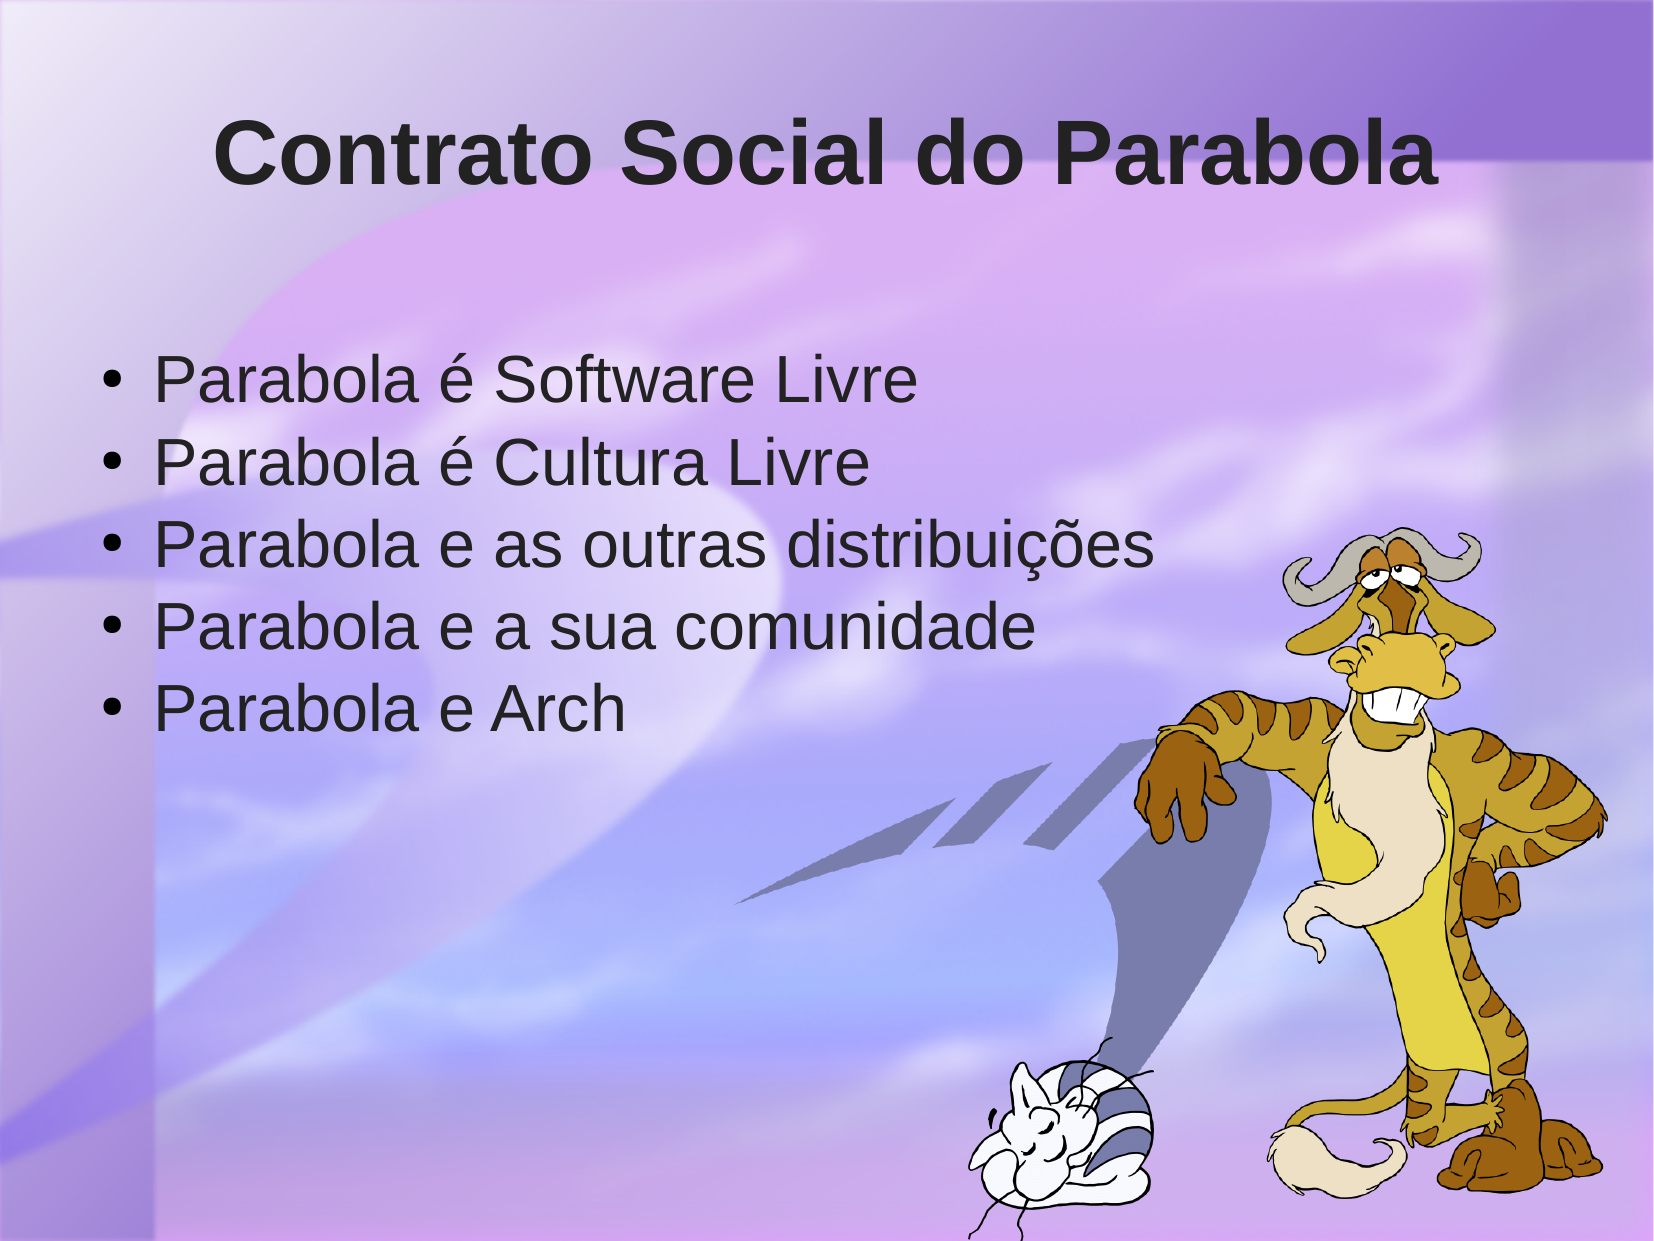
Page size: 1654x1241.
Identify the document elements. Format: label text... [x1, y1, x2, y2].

list Parabola é Software Livre Parabola é Cultura Livre Parabola e as outras distribuições Parabola e a sua comunidade Parabola e Arch [82, 342, 1276, 615]
picture [0, 0, 1654, 1241]
title Contrato Social do Parabola [82, 24, 1571, 282]
